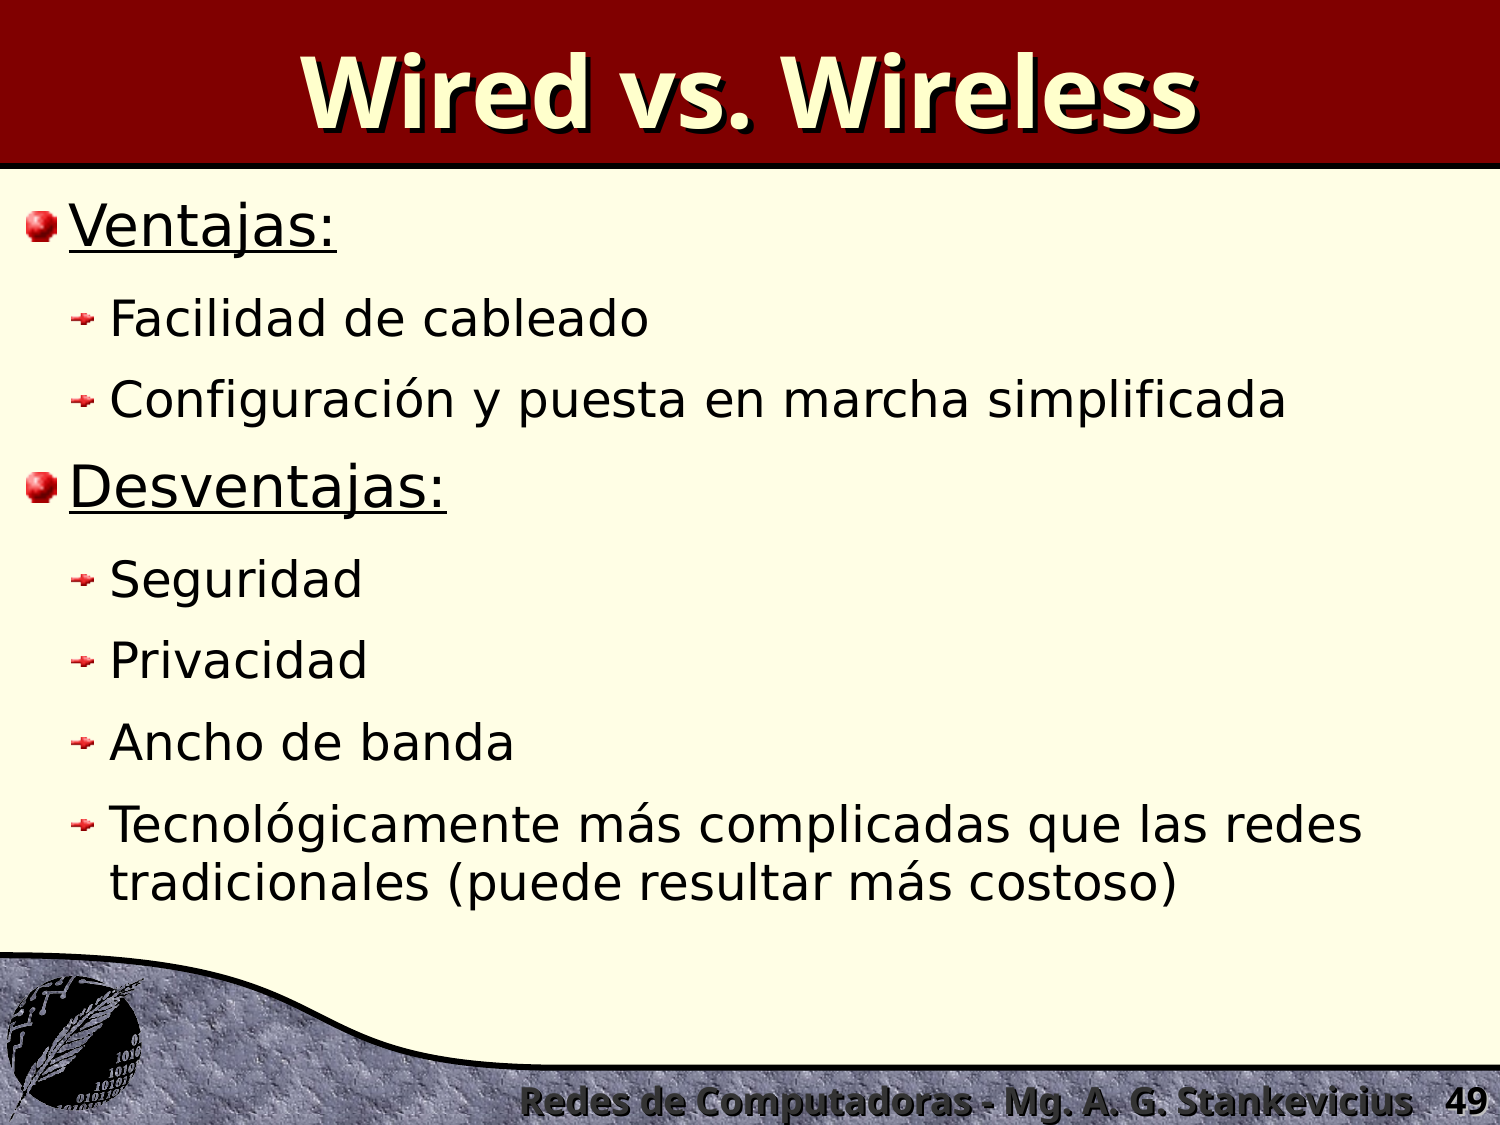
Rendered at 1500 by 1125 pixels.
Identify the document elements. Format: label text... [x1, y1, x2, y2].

picture [1047, 1100, 1054, 1110]
list Ventajas: Facilidad de cableado Configuración y puesta en marcha simplificada Desventajas: Seguridad Privacidad Ancho de banda Tecnológicamente más complicadas que las redes tradicionales (puede resultar más costoso) [11, 192, 1486, 913]
picture [0, 959, 1500, 1125]
title Wired vs. Wireless [15, 5, 1485, 160]
picture [790, 1100, 795, 1110]
